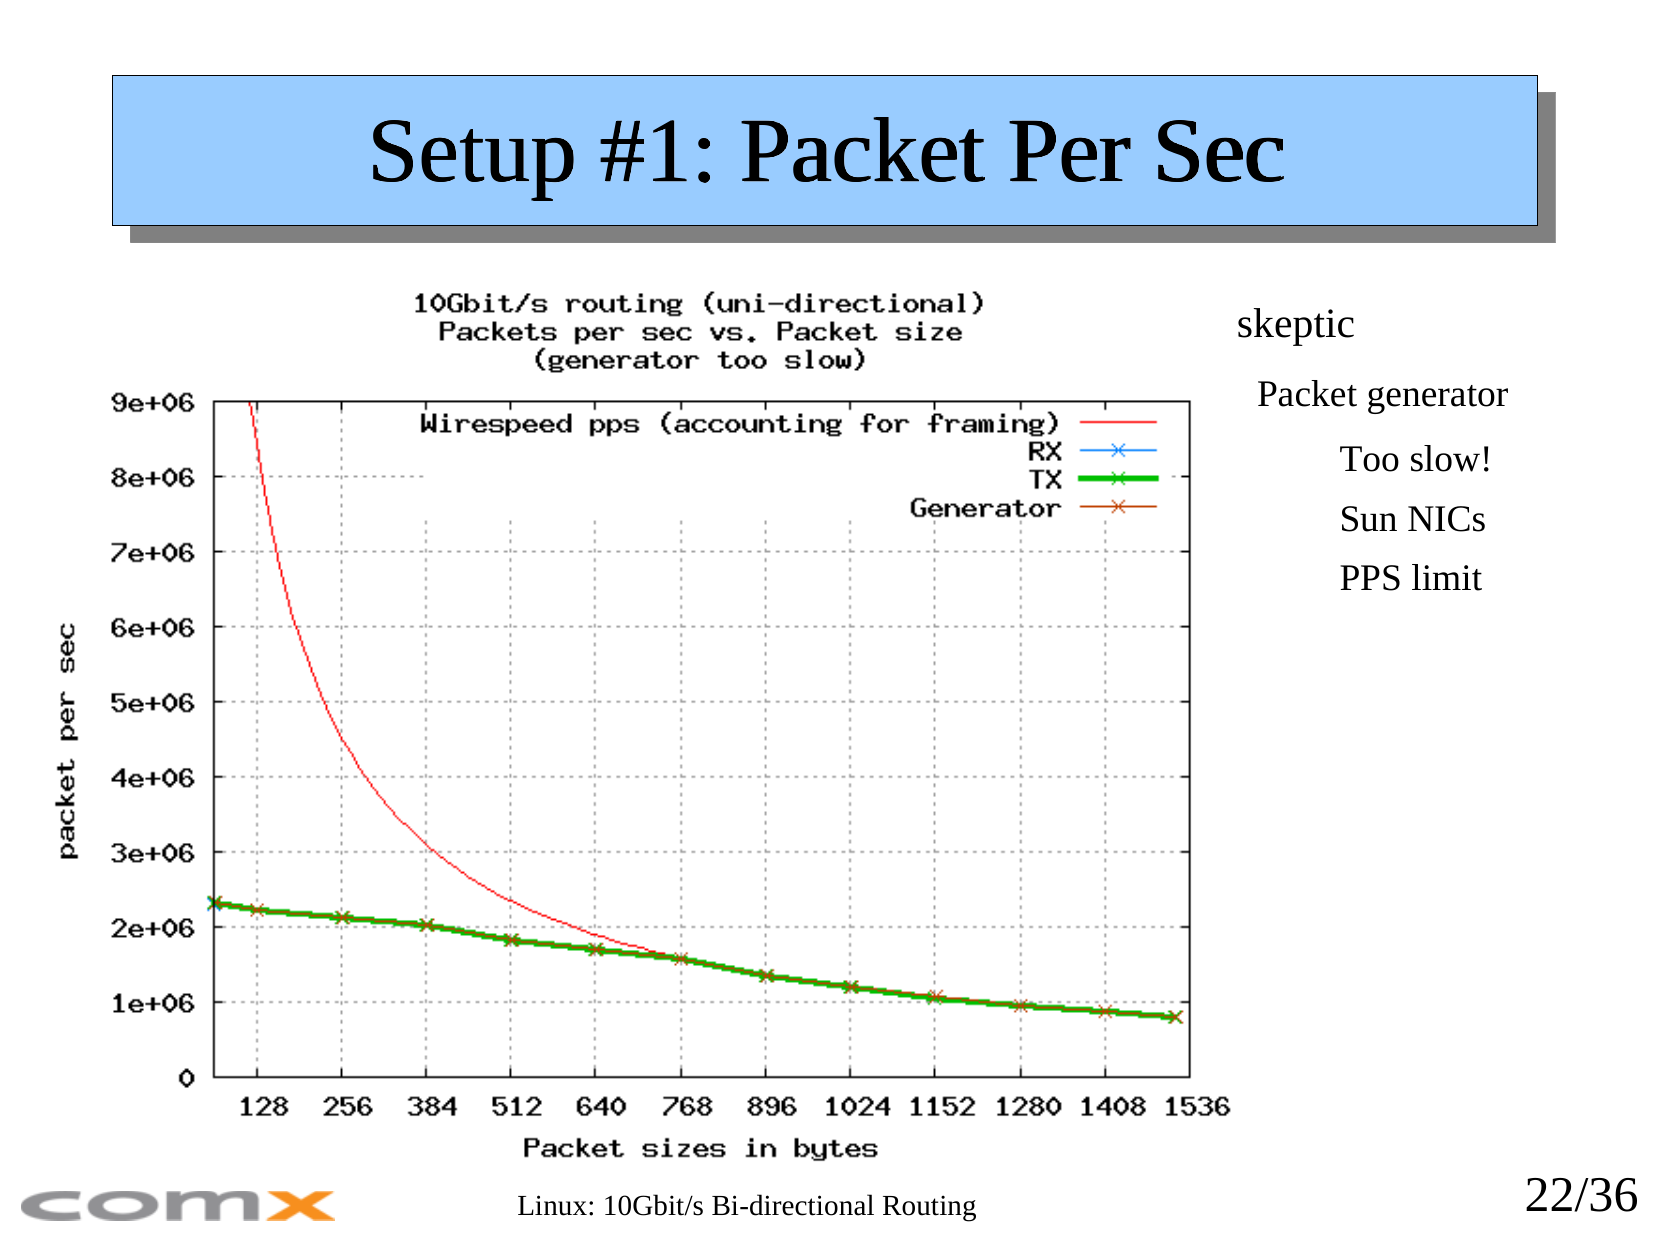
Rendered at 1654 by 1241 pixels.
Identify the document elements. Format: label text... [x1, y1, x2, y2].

list Be skeptic Packet generator Too slow! Sun NICs PPS limit [1238, 300, 1576, 826]
picture [37, 262, 1238, 1163]
picture [21, 1191, 335, 1221]
title Setup #1: Packet Per Sec [116, 75, 1538, 226]
